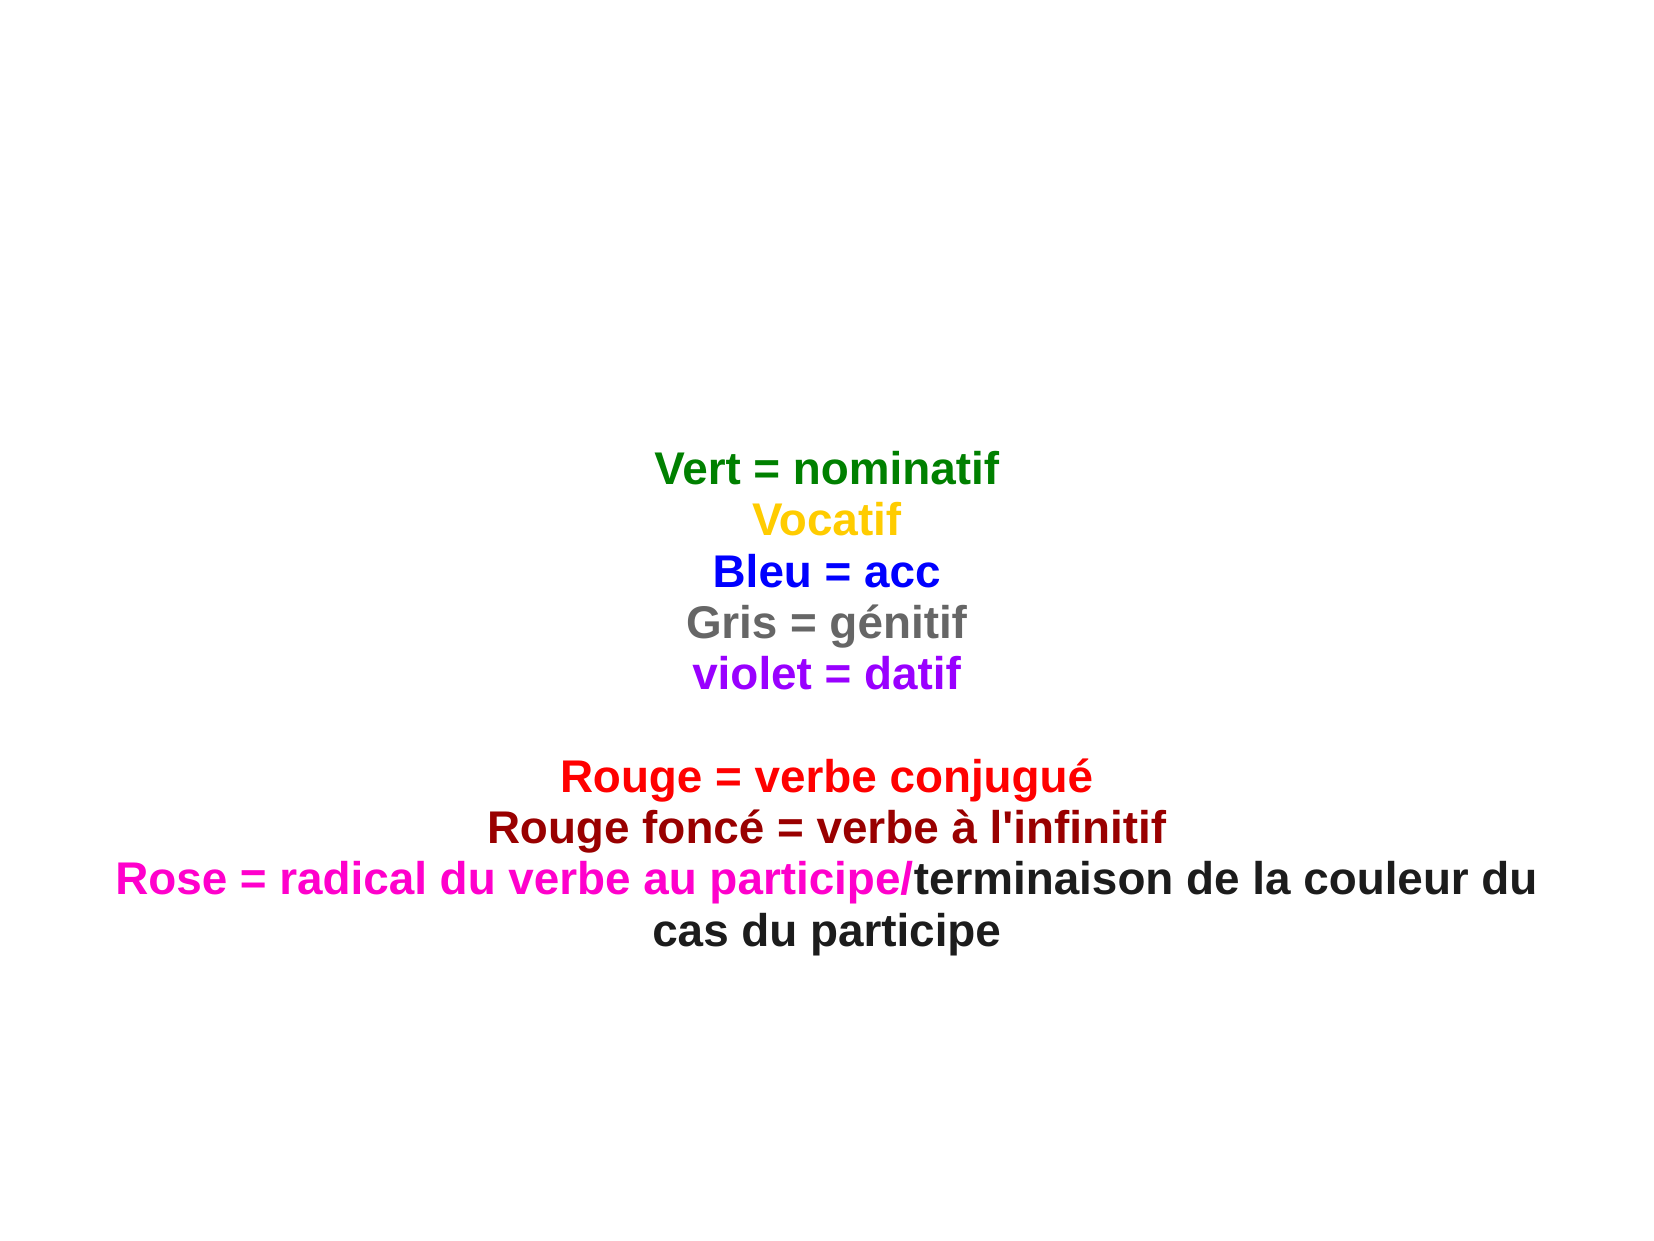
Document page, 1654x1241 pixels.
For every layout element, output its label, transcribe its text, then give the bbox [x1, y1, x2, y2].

subtitle Vert = nominatif Vocatif Bleu = acc Gris = génitif violet = datif Rouge = verbe conjugué Rouge foncé = verbe à l'infinitif Rose = radical du verbe au participe/terminaison de la couleur du cas du participe [82, 290, 1571, 1109]
